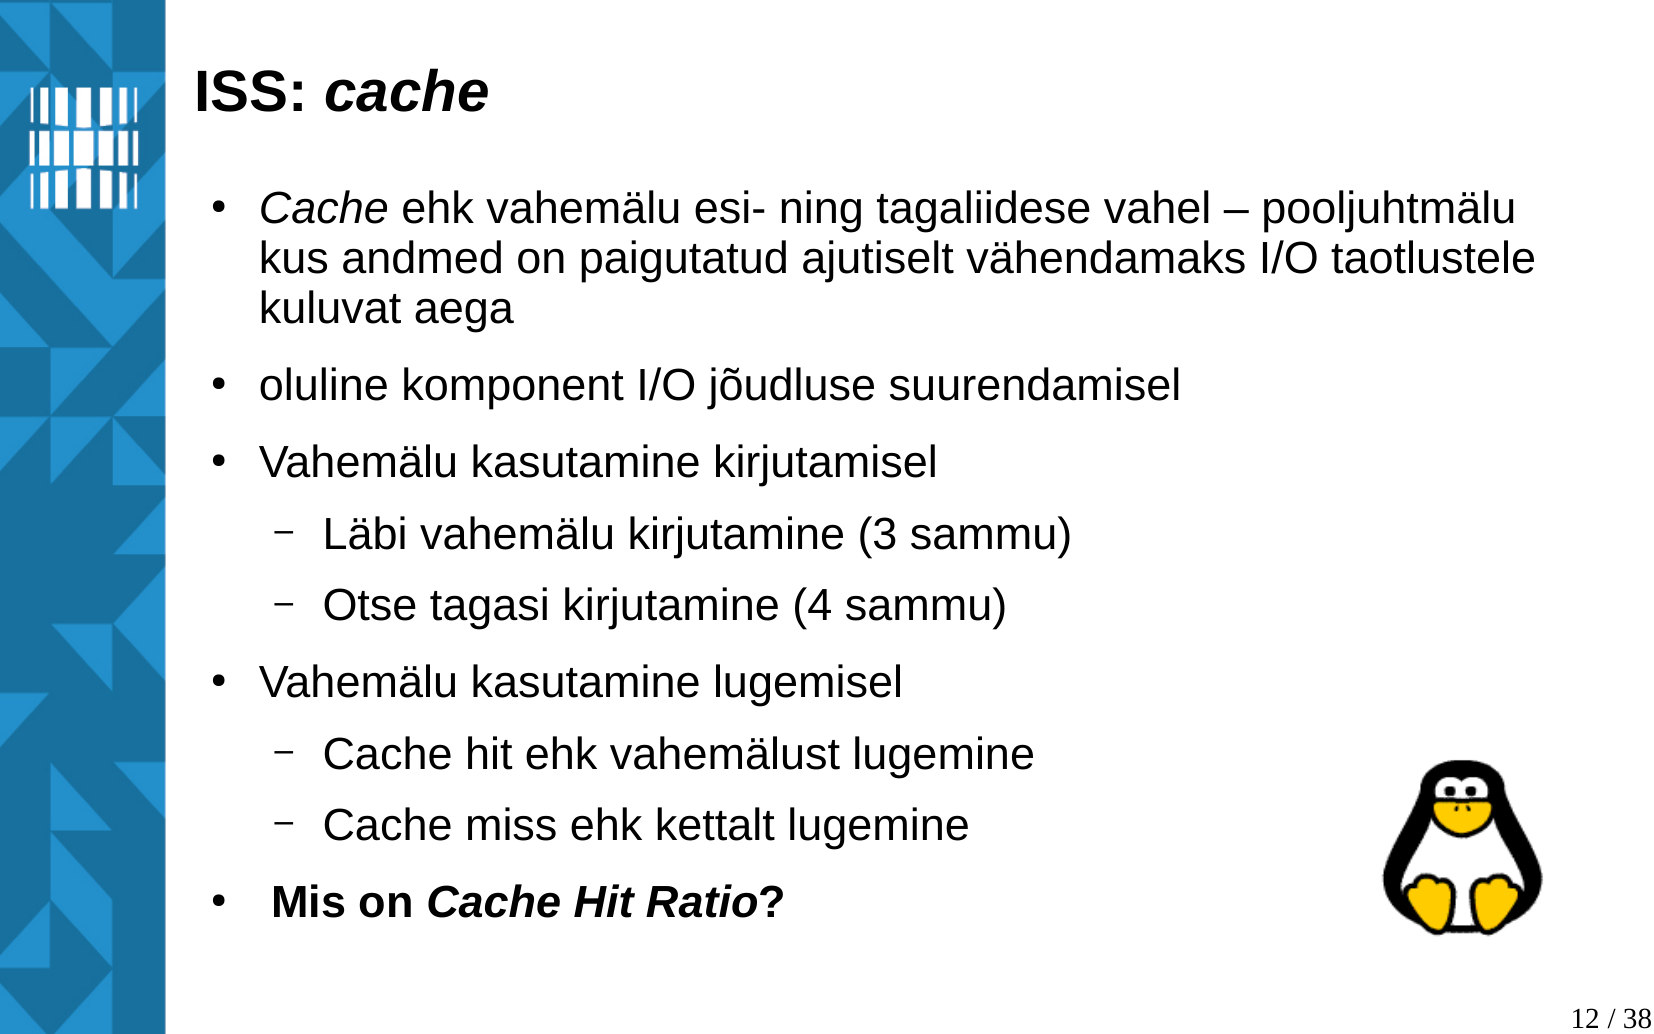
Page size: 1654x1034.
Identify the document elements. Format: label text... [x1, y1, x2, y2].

title ISS: cache [194, 41, 1542, 142]
list Cache ehk vahemälu esi- ning tagaliidese vahel – pooljuhtmälu kus andmed on paigutatud ajutiselt vähendamaks I/O taotlustele kuluvat aega oluline komponent I/O jõudluse suurendamisel Vahemälu kasutamine kirjutamisel Läbi vahemälu kirjutamine (3 sammu) Otse tagasi kirjutamine (4 sammu) Vahemälu kasutamine lugemisel Cache hit ehk vahemälust lugemine Cache miss ehk kettalt lugemine Mis on Cache Hit Ratio? [194, 182, 1584, 934]
picture [1327, 708, 1595, 955]
